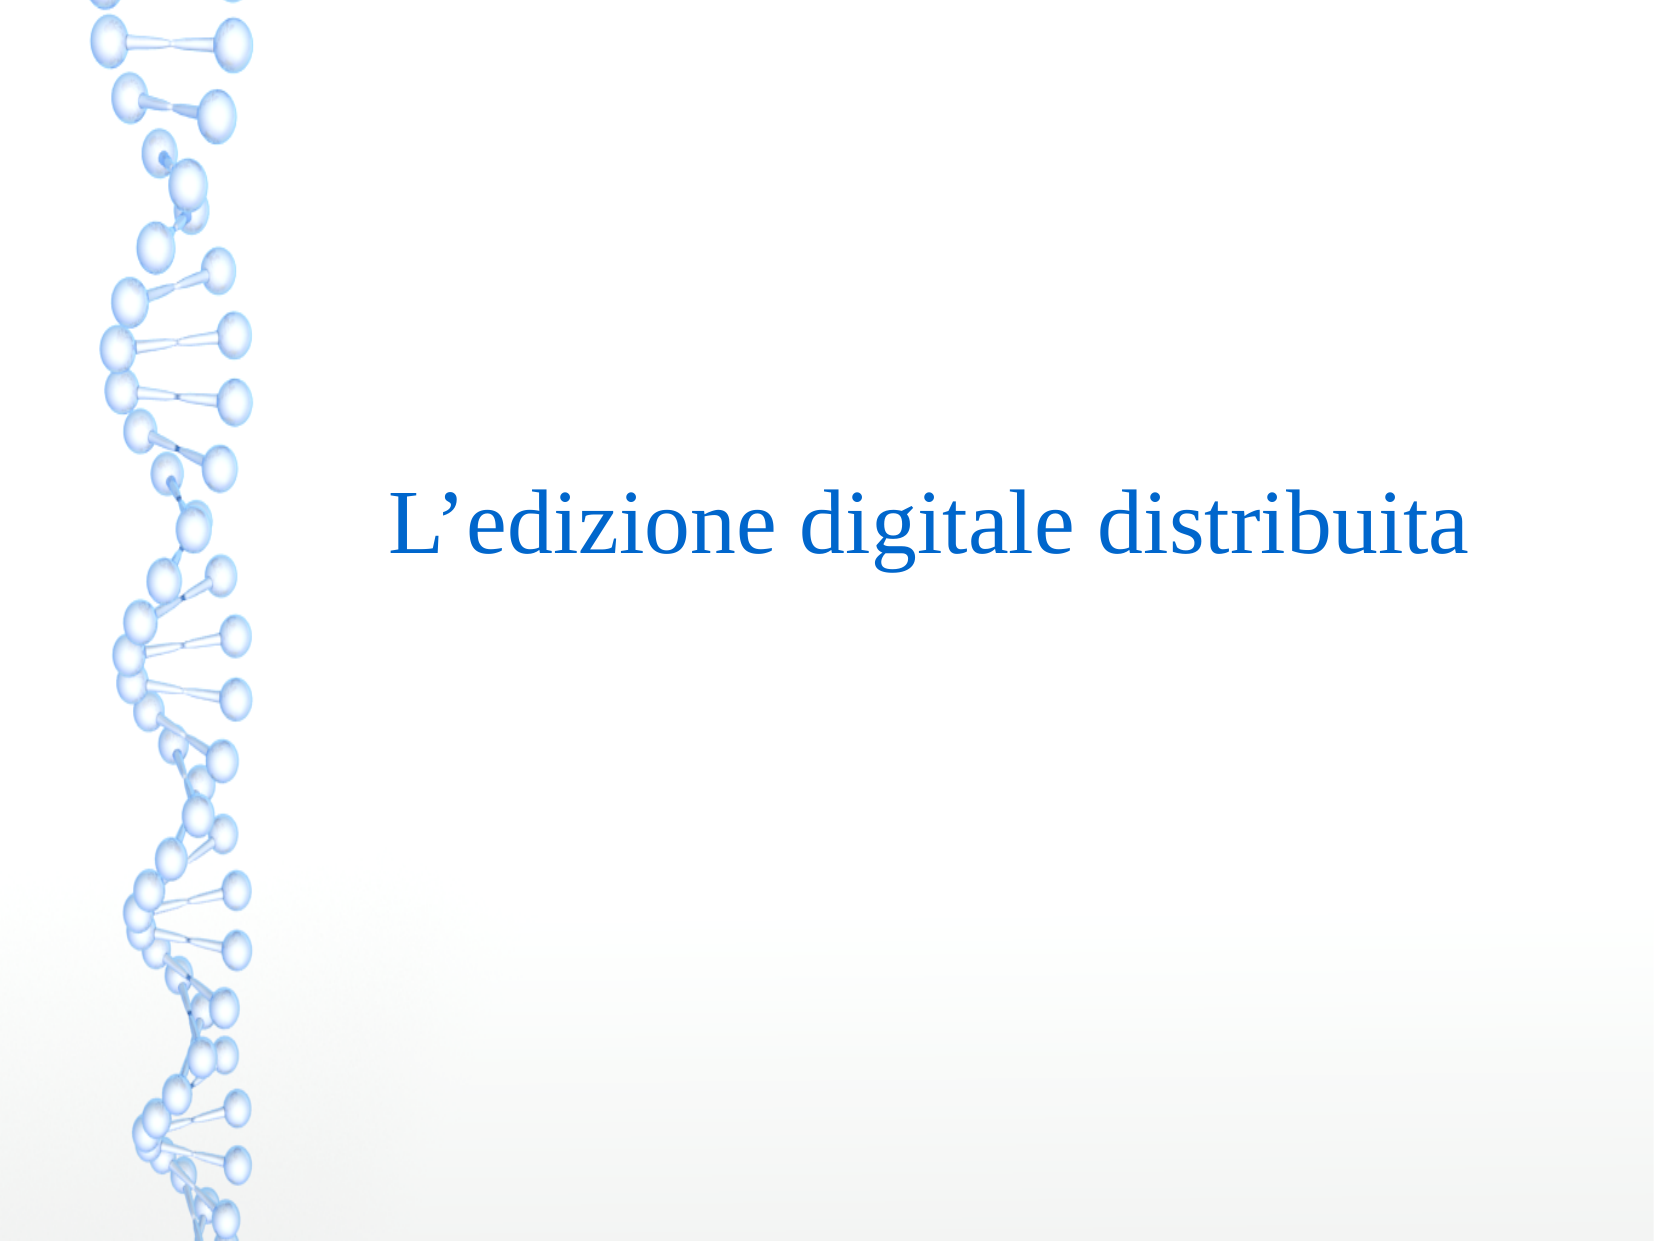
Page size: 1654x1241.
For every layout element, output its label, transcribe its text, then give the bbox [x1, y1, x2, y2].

picture [0, 0, 1654, 1241]
text_box L’edizione digitale distribuita [265, 47, 1595, 997]
